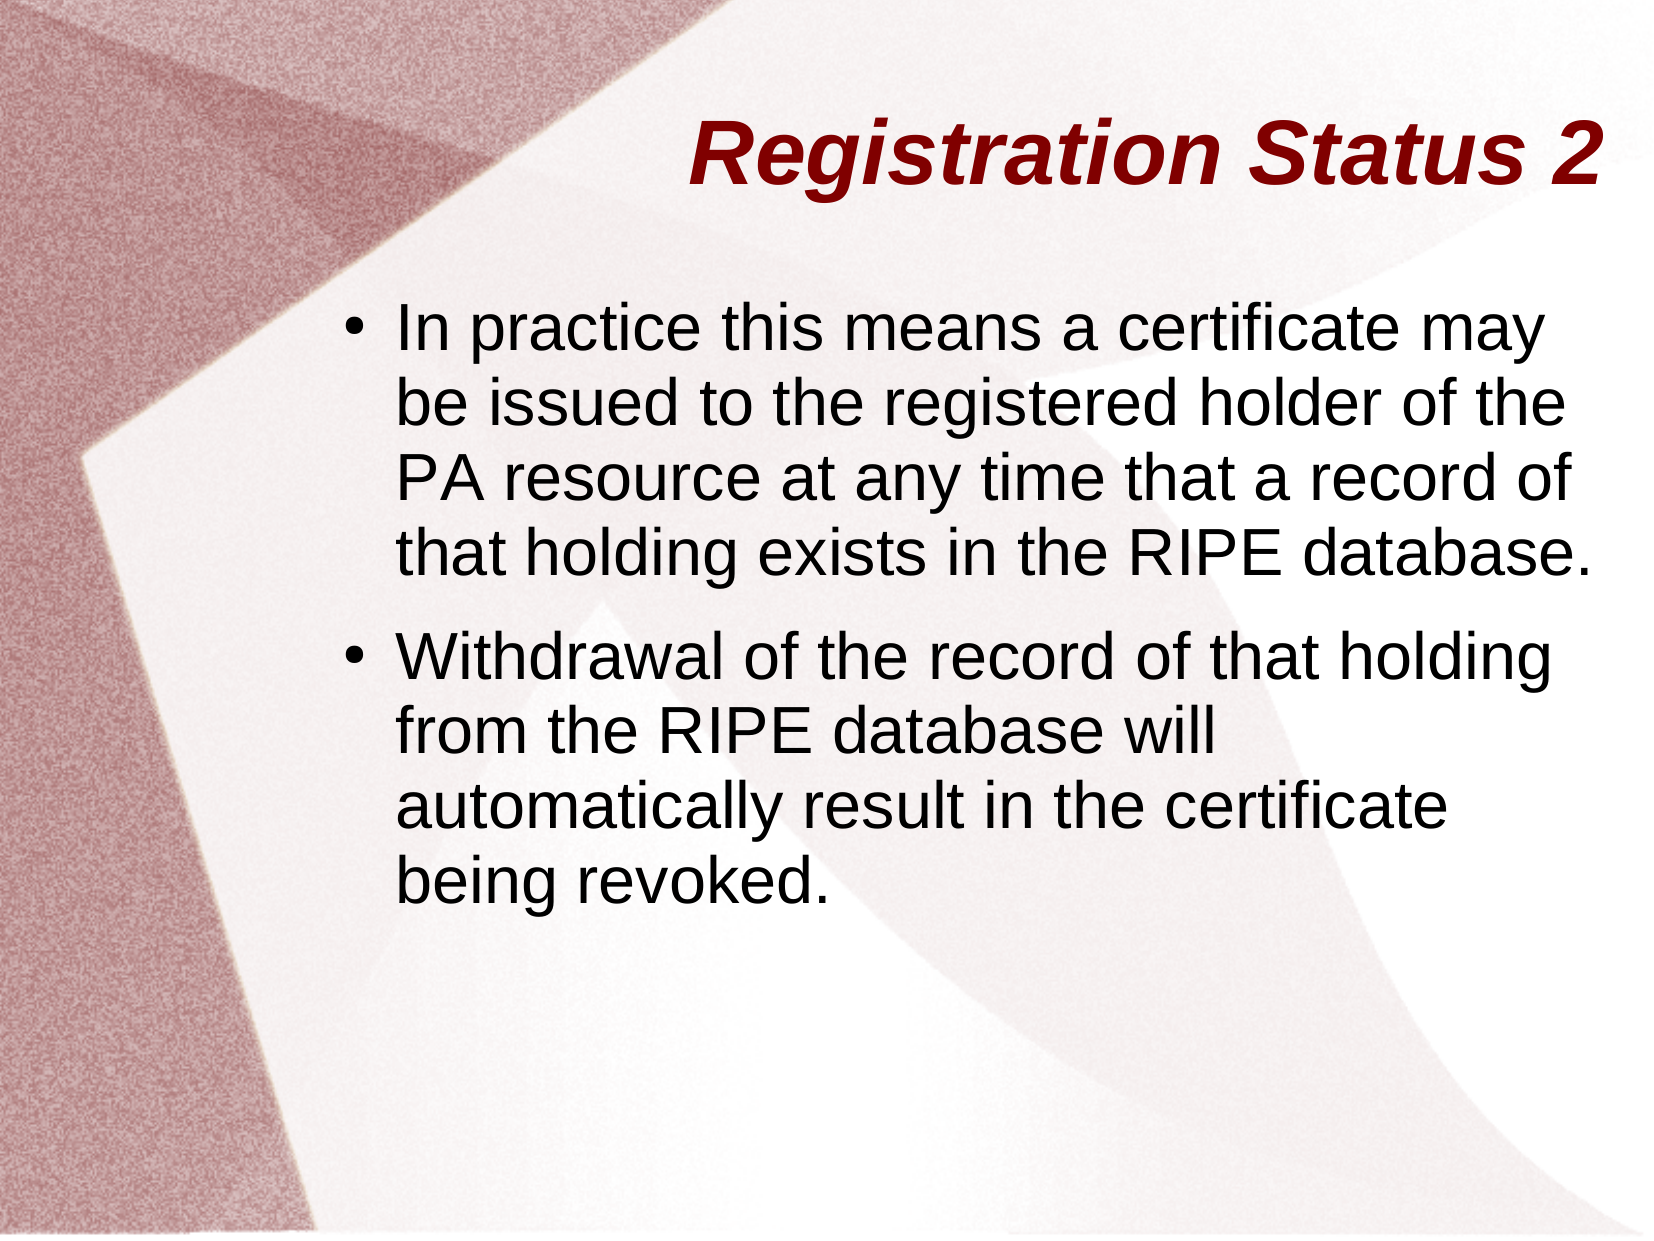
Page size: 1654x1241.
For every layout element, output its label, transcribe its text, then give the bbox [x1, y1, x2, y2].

picture [0, 0, 1654, 1241]
title Registration Status 2 [596, 56, 1607, 250]
list In practice this means a certificate may be issued to the registered holder of the PA resource at any time that a record of that holding exists in the RIPE database. Withdrawal of the record of that holding from the RIPE database will automatically result in the certificate being revoked. [324, 290, 1601, 918]
